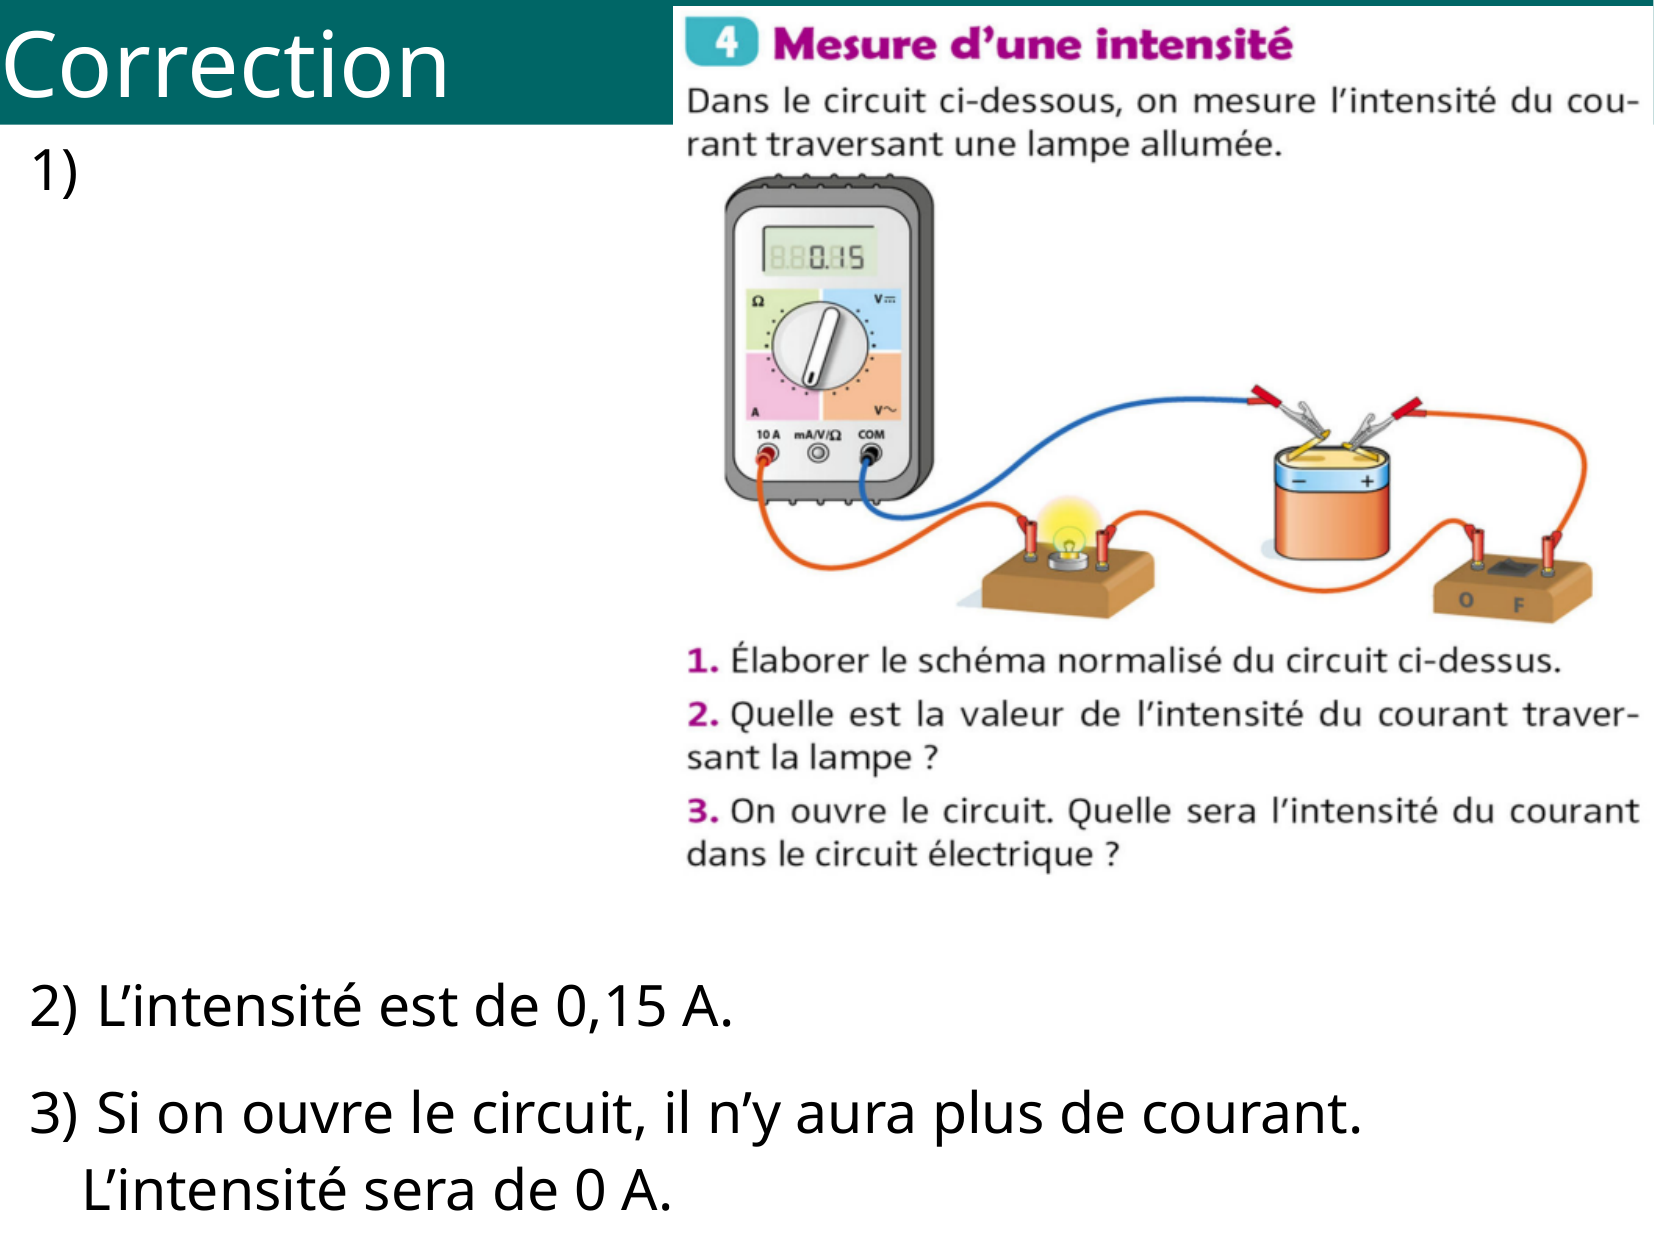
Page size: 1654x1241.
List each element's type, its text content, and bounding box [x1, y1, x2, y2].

title Correction [0, 8, 673, 116]
list L’intensité est de 0,15 A. Si on ouvre le circuit, il n’y aura plus de courant. L’intensité sera de 0 A. [11, 129, 1642, 1229]
picture [673, 6, 1654, 886]
